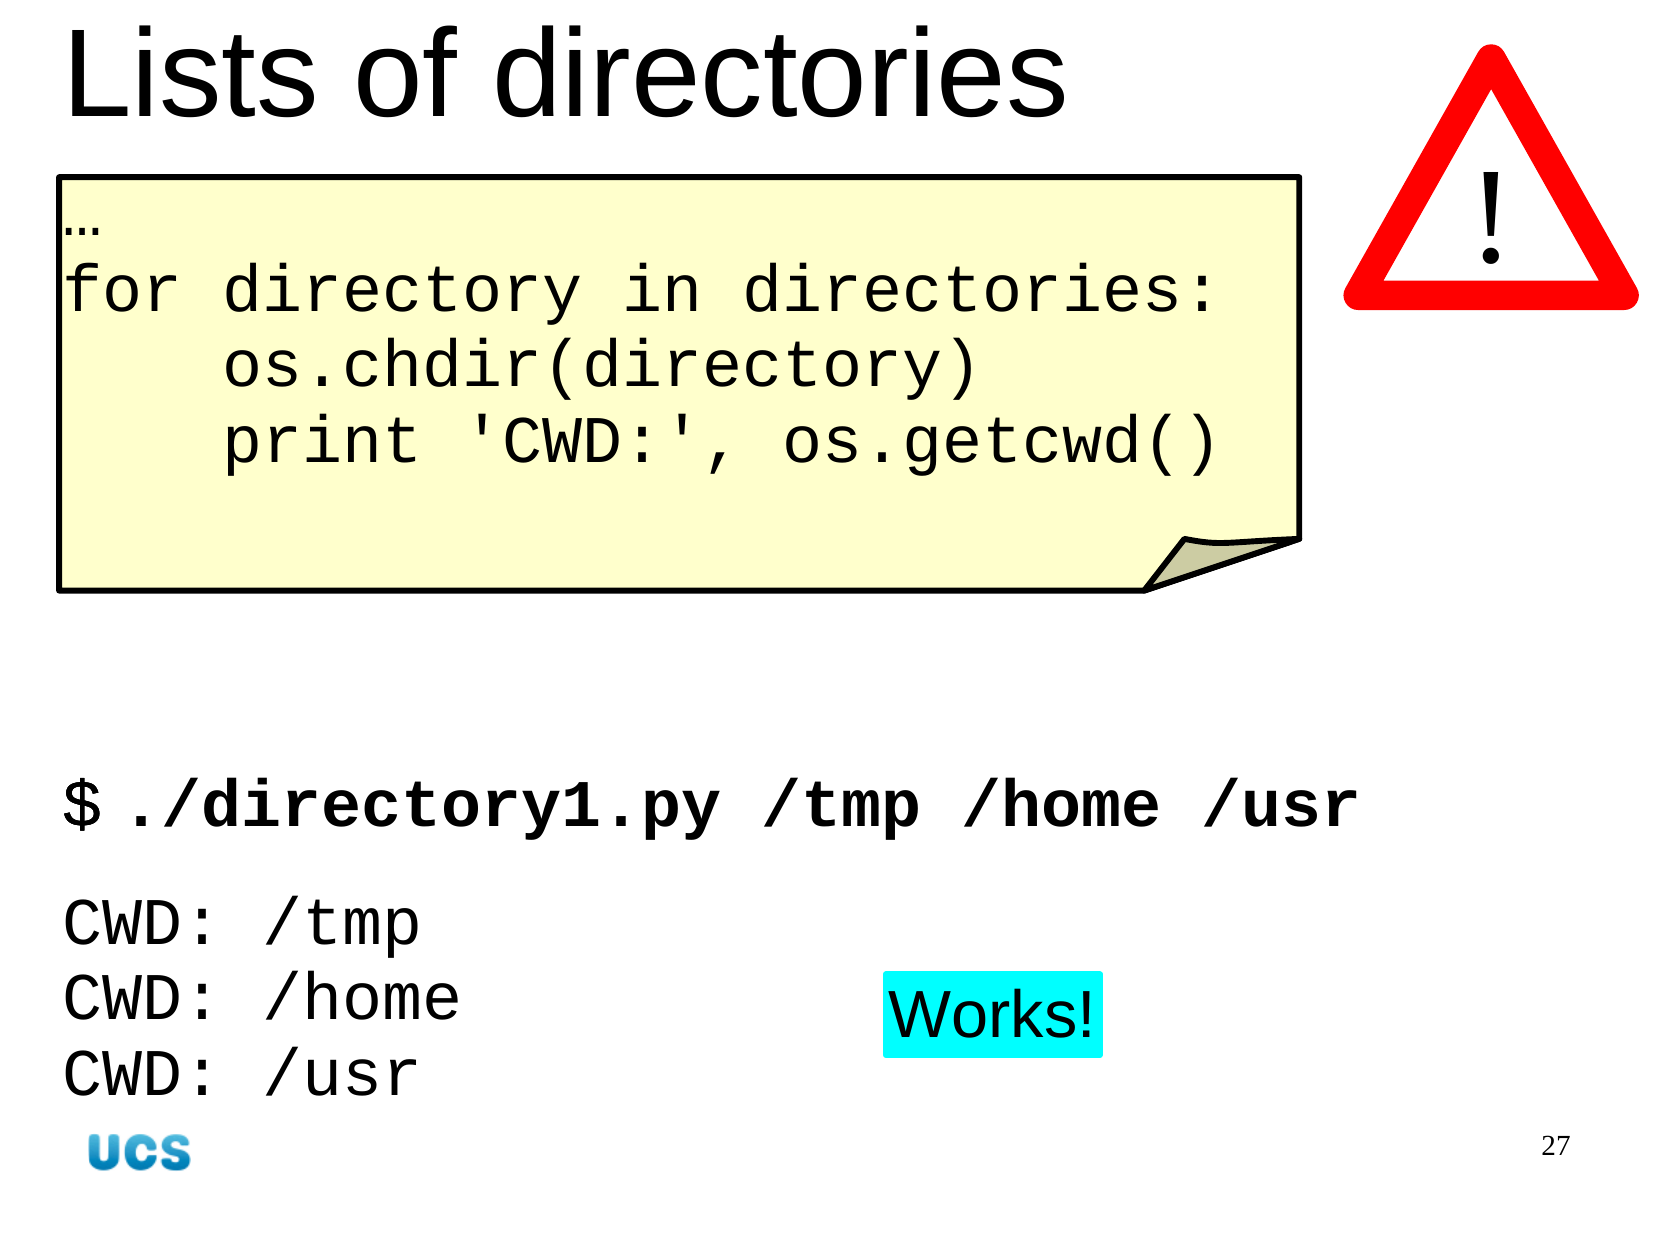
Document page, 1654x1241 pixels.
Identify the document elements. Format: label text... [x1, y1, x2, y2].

text_box ./directory1.py /tmp /home /usr [118, 767, 1365, 850]
text_box $ [59, 767, 106, 850]
text_box ! [1358, 59, 1625, 296]
picture [88, 1133, 191, 1172]
text_box … for directory in directories: os.chdir(directory) print 'CWD:', os.getcwd() [59, 177, 1300, 591]
text_box CWD: /tmp CWD: /home CWD: /usr [59, 885, 466, 1119]
text_box Works! [885, 974, 1100, 1056]
text_box Lists of directories [59, 0, 1073, 146]
